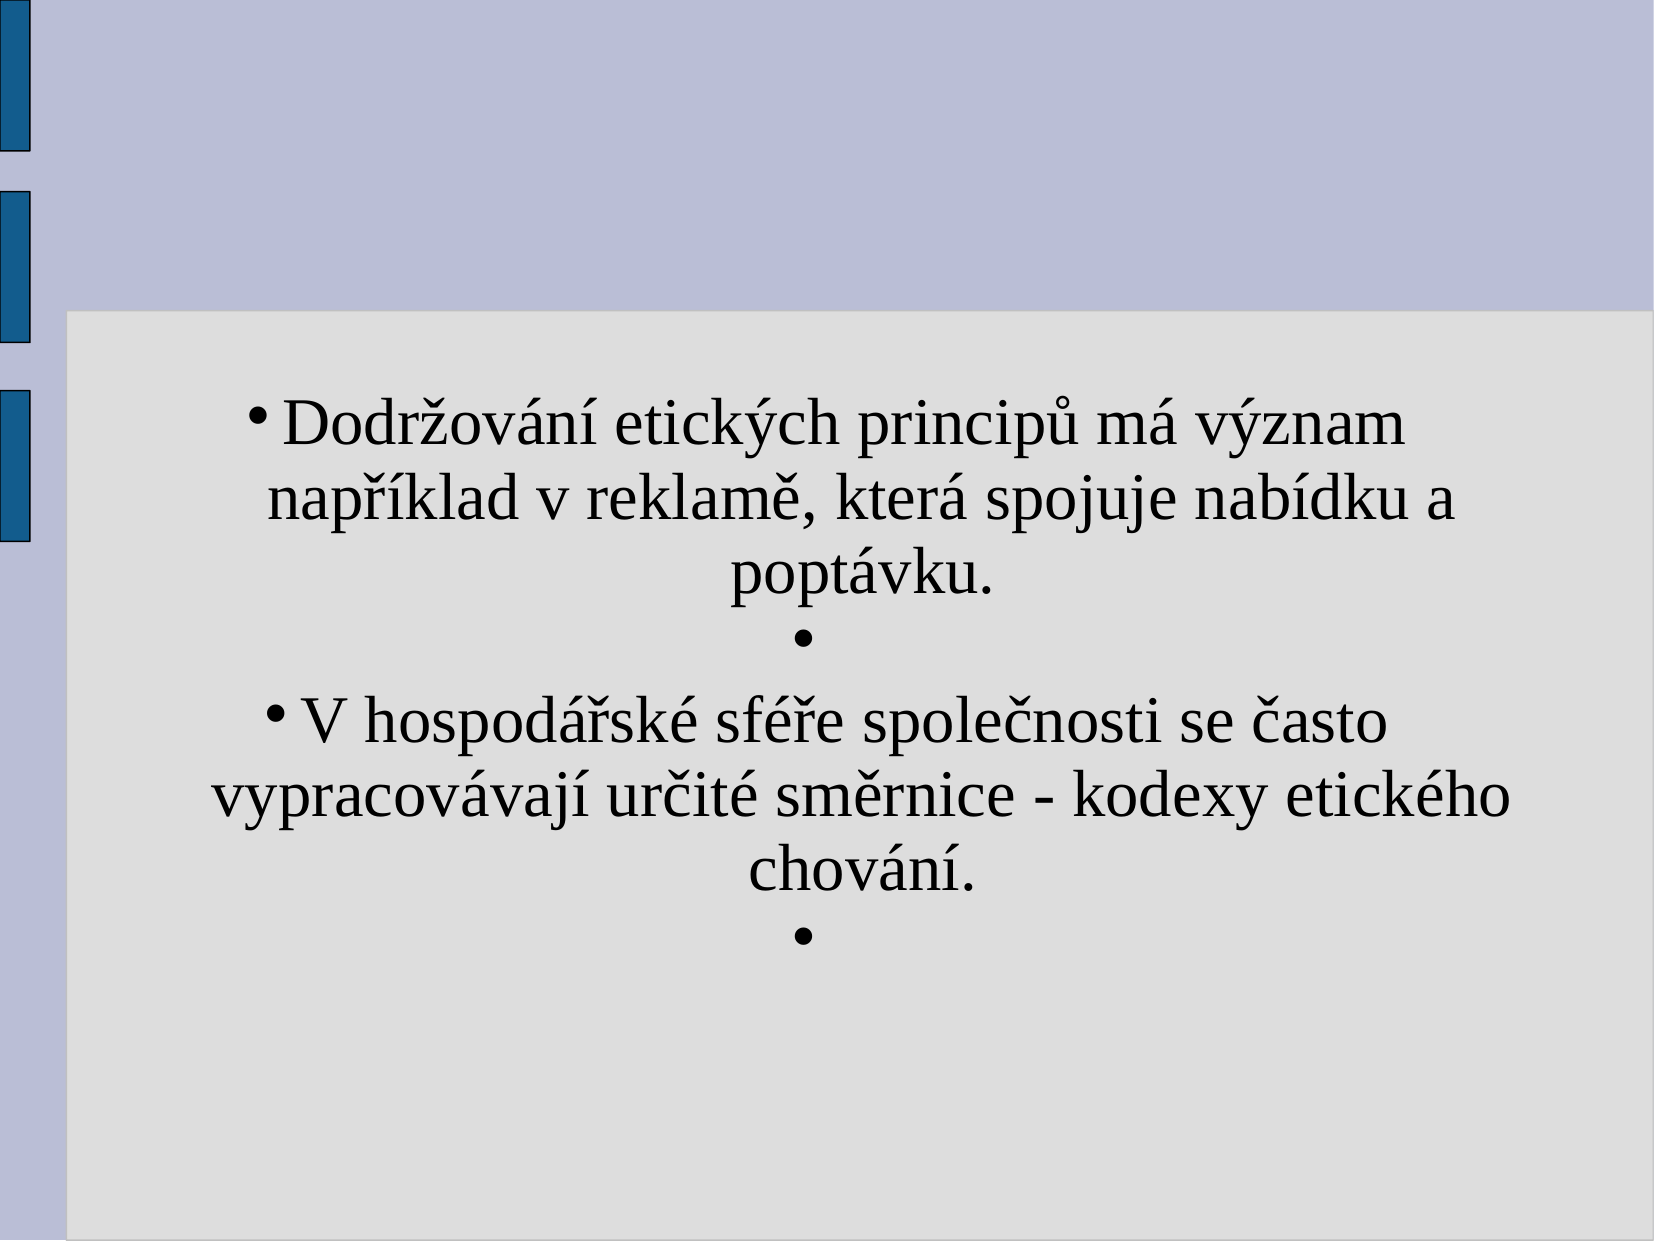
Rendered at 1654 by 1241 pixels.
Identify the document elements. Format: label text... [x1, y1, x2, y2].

subtitle Dodržování etických principů má význam například v reklamě, která spojuje nabídku a poptávku. V hospodářské sféře společnosti se často vypracovávají určité směrnice - kodexy etického chování. [121, 242, 1534, 1119]
